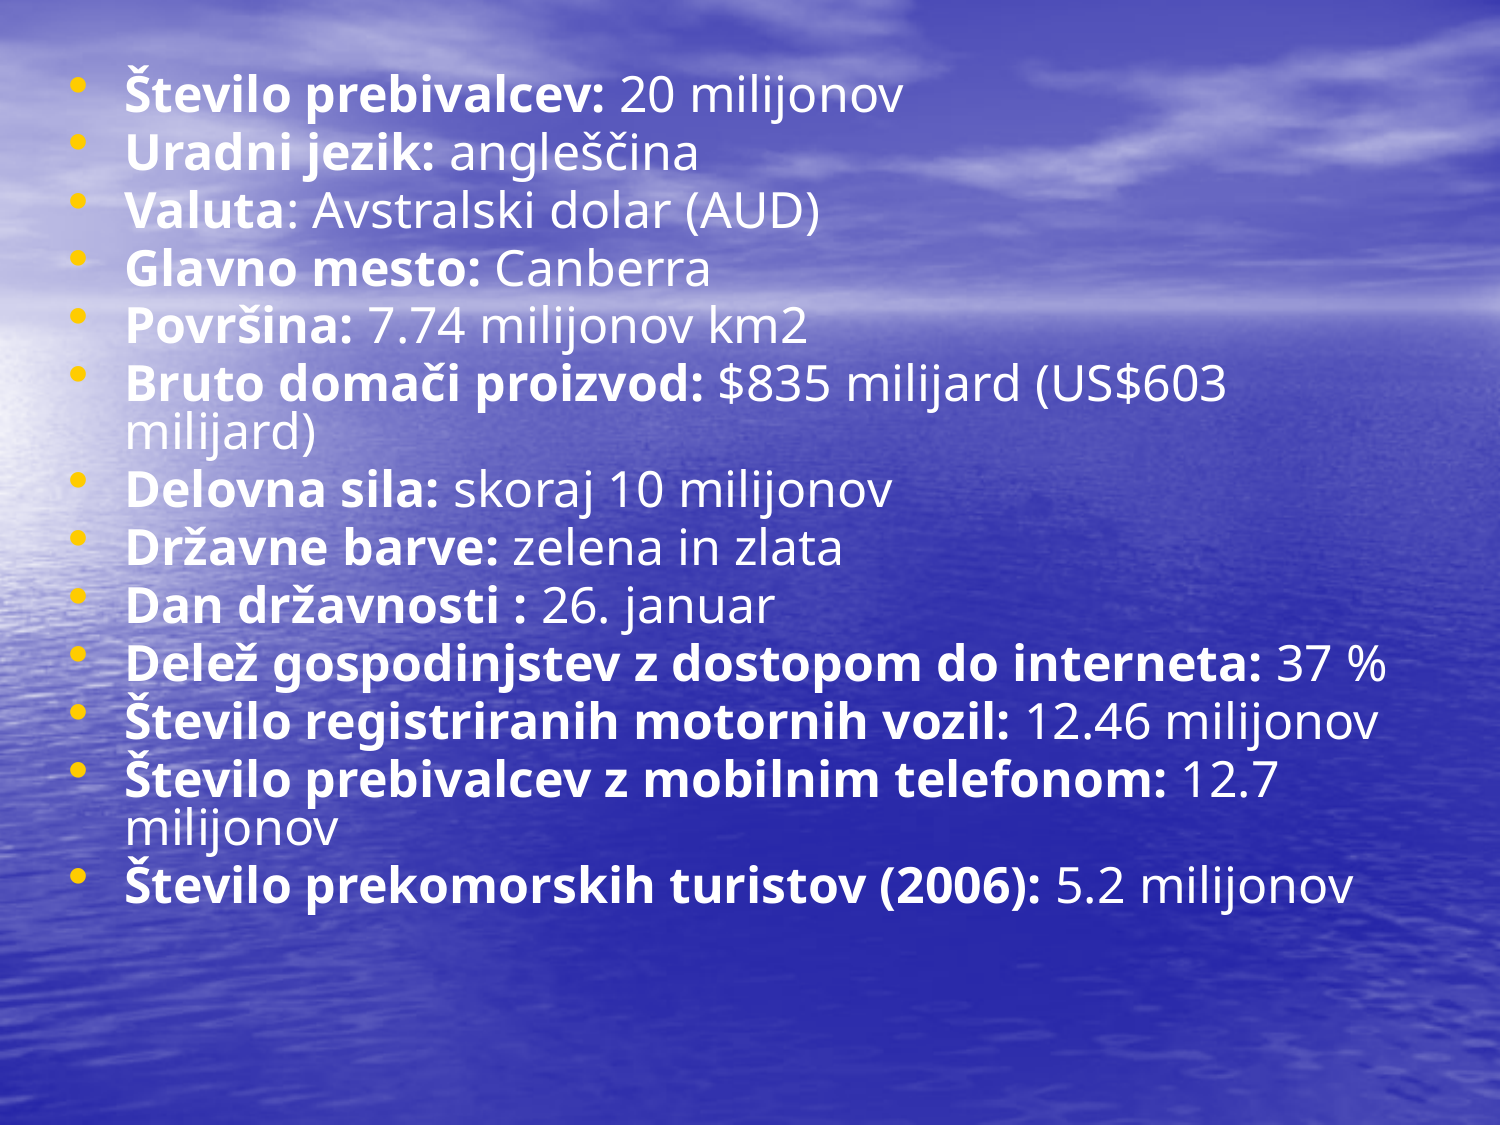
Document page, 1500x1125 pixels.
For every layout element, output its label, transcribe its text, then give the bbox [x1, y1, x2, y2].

picture [0, 0, 1500, 1125]
list Število prebivalcev: 20 milijonov Uradni jezik: angleščina Valuta: Avstralski dolar (AUD) Glavno mesto: Canberra Površina: 7.74 milijonov km2 Bruto domači proizvod: $835 milijard (US$603 milijard) Delovna sila: skoraj 10 milijonov Državne barve: zelena in zlata Dan državnosti : 26. januar Delež gospodinjstev z dostopom do interneta: 37 % Število registriranih motornih vozil: 12.46 milijonov Število prebivalcev z mobilnim telefonom: 12.7 milijonov Število prekomorskih turistov (2006): 5.2 milijonov [53, 66, 1404, 988]
